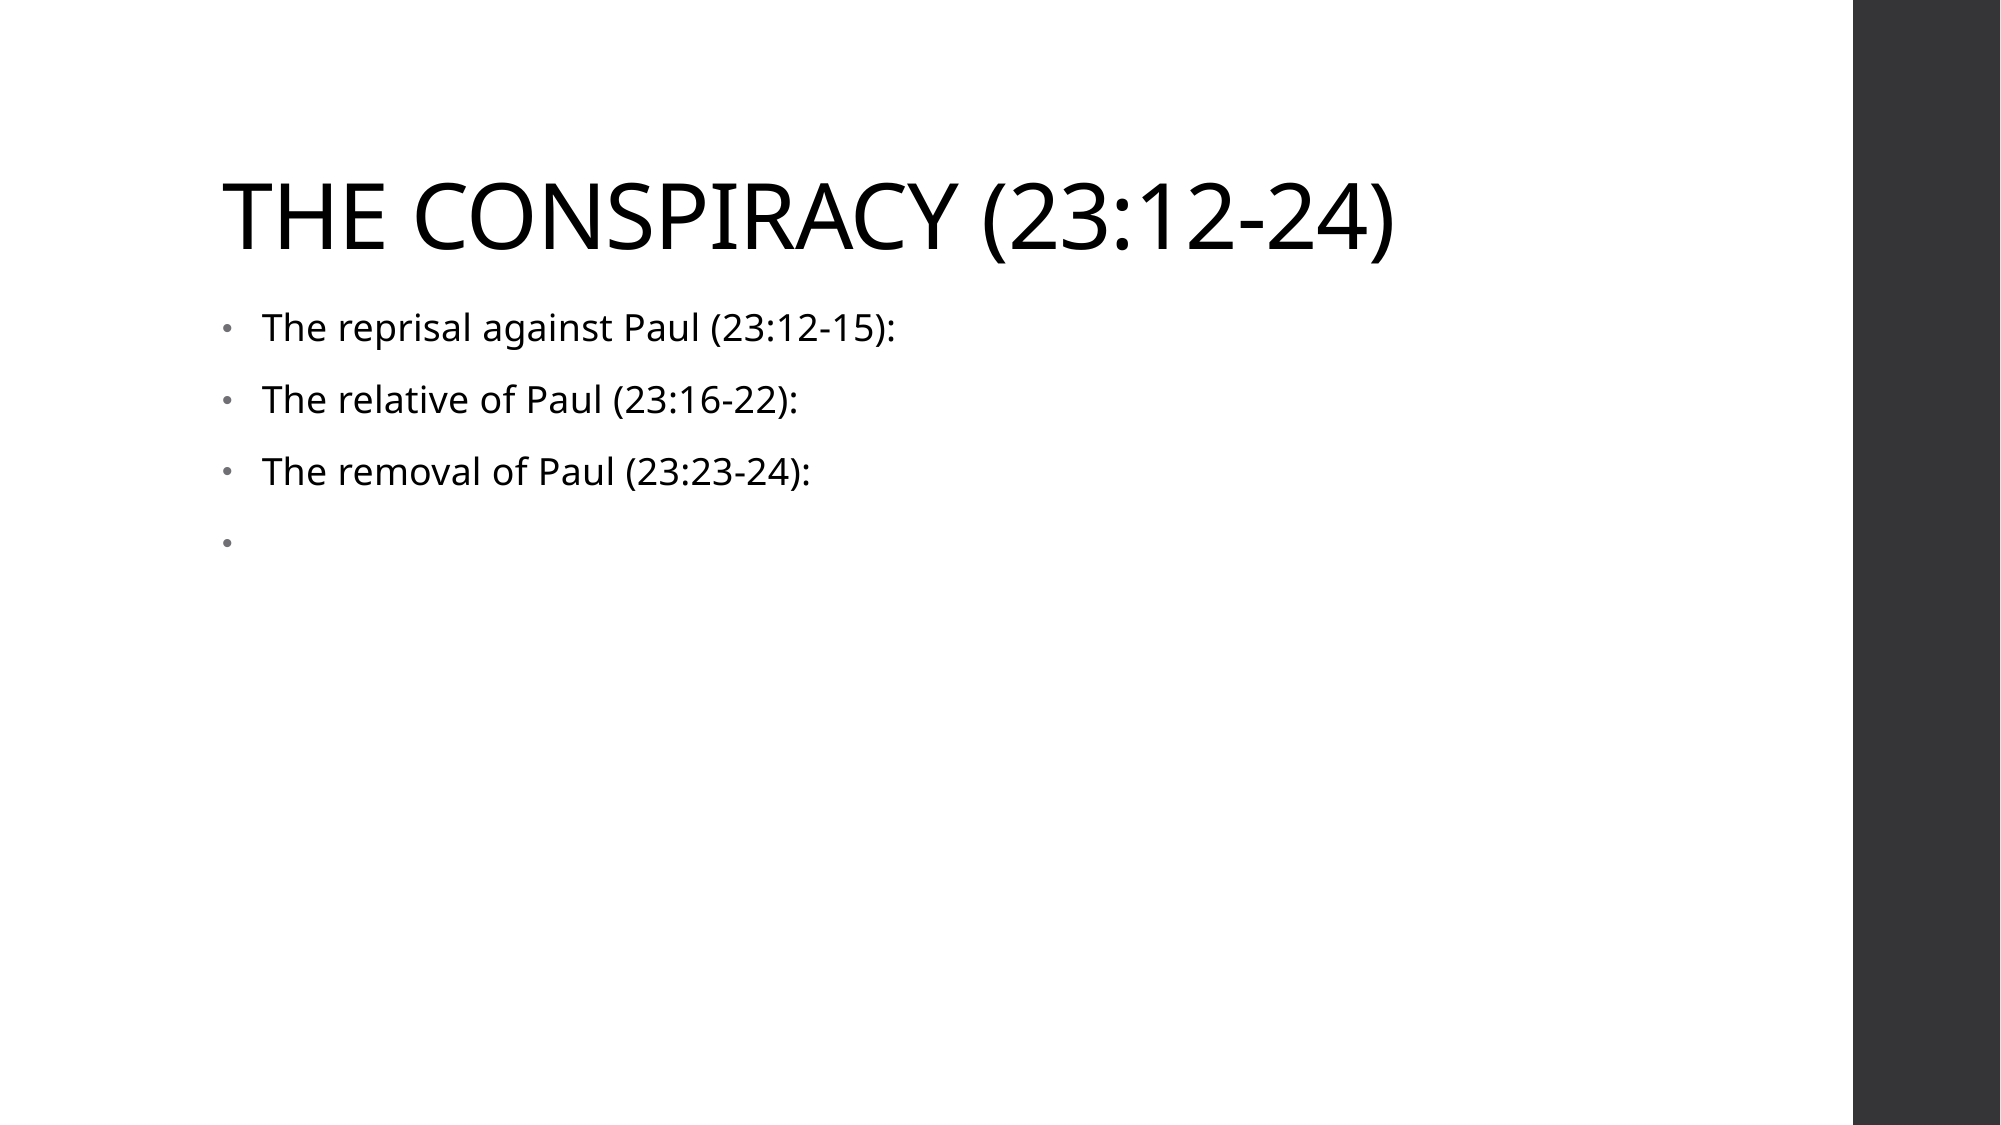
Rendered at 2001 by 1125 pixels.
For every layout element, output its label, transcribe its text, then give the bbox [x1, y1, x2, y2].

title THE CONSPIRACY (23:12-24) [206, 60, 1797, 278]
list The reprisal against Paul (23:12-15): The relative of Paul (23:16-22): The removal of Paul (23:23-24): [206, 299, 1617, 1014]
